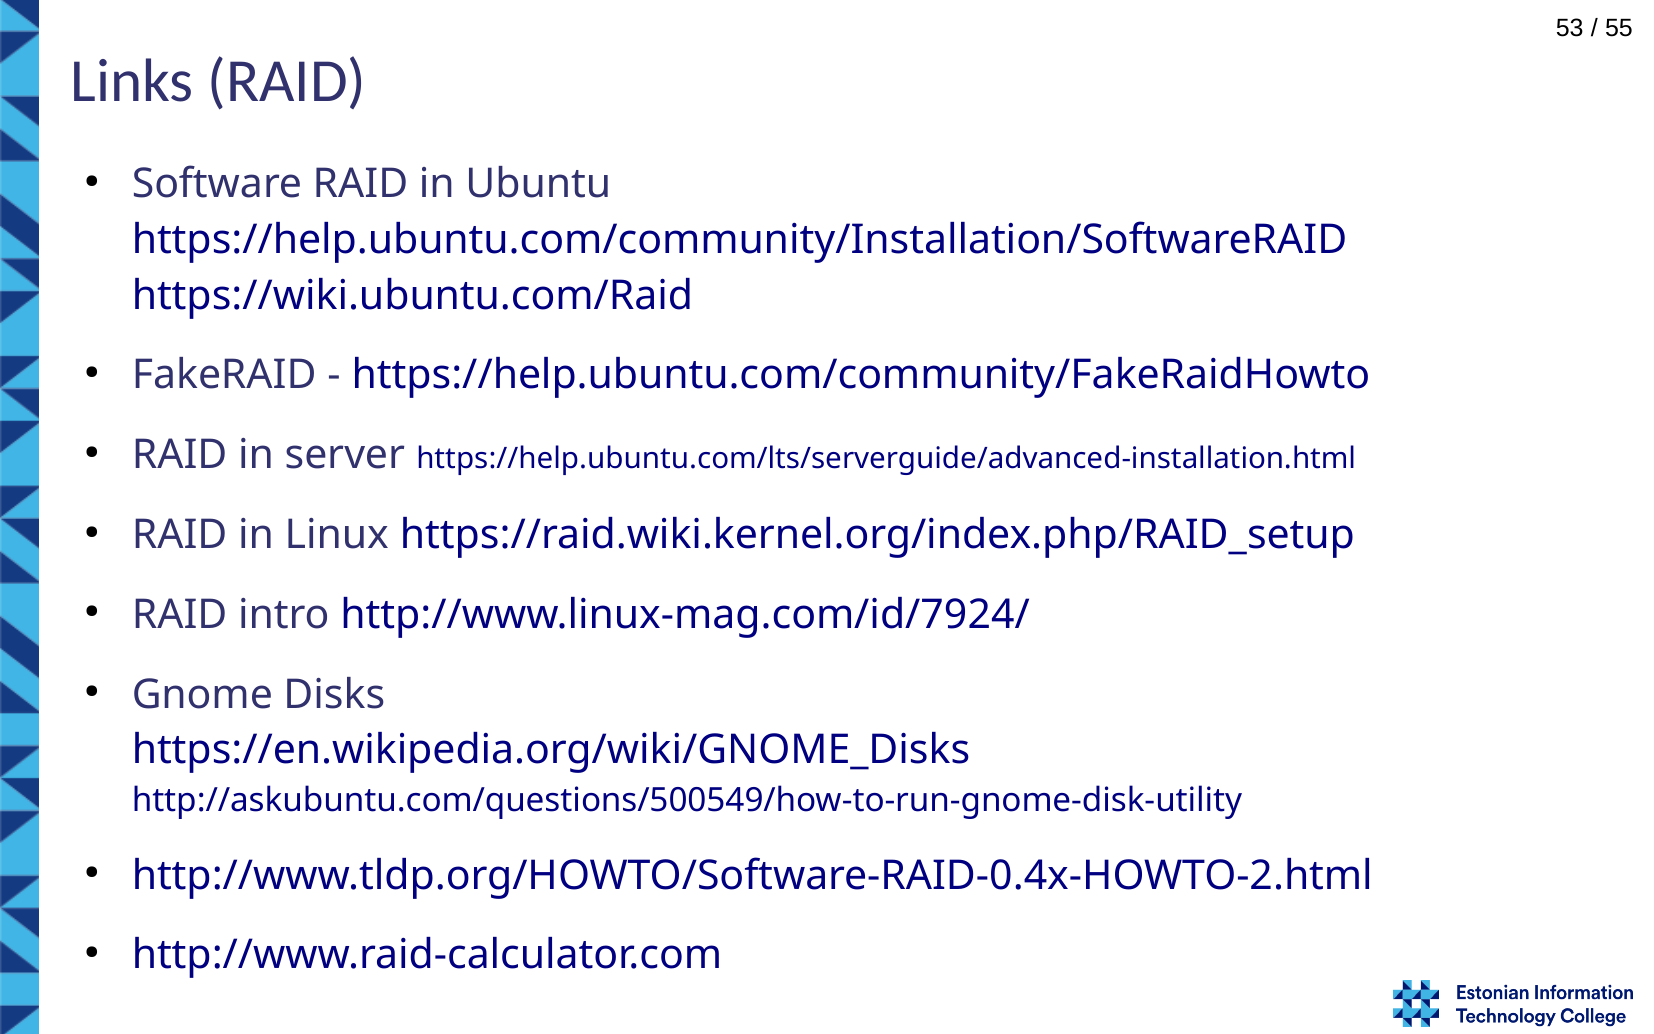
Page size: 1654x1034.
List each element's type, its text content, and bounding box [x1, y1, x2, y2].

title Links (RAID) [70, 41, 1630, 130]
picture [1393, 980, 1633, 1027]
list Software RAID in Ubuntu https://help.ubuntu.com/community/Installation/SoftwareRAID https://wiki.ubuntu.com/Raid FakeRAID - https://help.ubuntu.com/community/FakeRaidHowto RAID in server https://help.ubuntu.com/lts/serverguide/advanced-installation.html RAID in Linux https://raid.wiki.kernel.org/index.php/RAID_setup RAID intro http://www.linux-mag.com/id/7924/ Gnome Disks https://en.wikipedia.org/wiki/GNOME_Disks http://askubuntu.com/questions/500549/how-to-run-gnome-disk-utility http://www.tldp.org/HOWTO/Software-RAID-0.4x-HOWTO-2.html http://www.raid-calculator.com [68, 153, 1630, 993]
